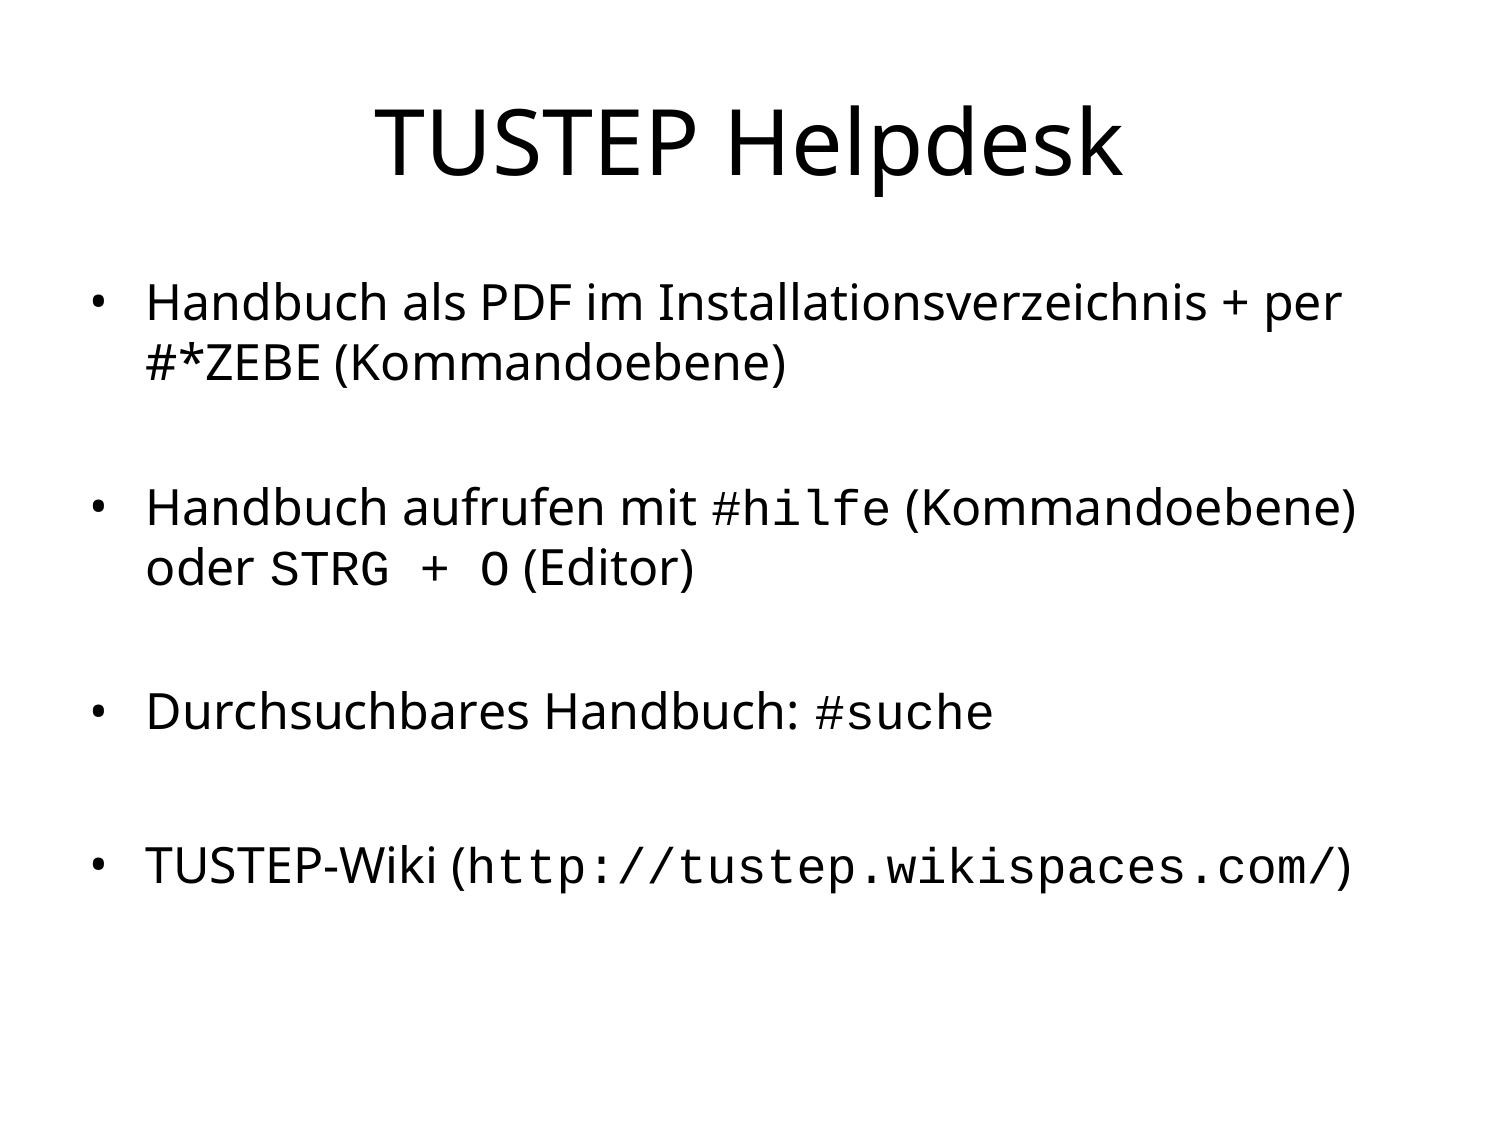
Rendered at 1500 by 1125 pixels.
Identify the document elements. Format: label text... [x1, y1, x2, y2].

title TUSTEP Helpdesk [75, 45, 1426, 233]
list Handbuch als PDF im Installationsverzeichnis + per #*ZEBE (Kommandoebene) Handbuch aufrufen mit #hilfe (Kommandoebene) oder STRG + O (Editor) Durchsuchbares Handbuch: #suche TUSTEP-Wiki (http://tustep.wikispaces.com/) [75, 262, 1426, 1005]
